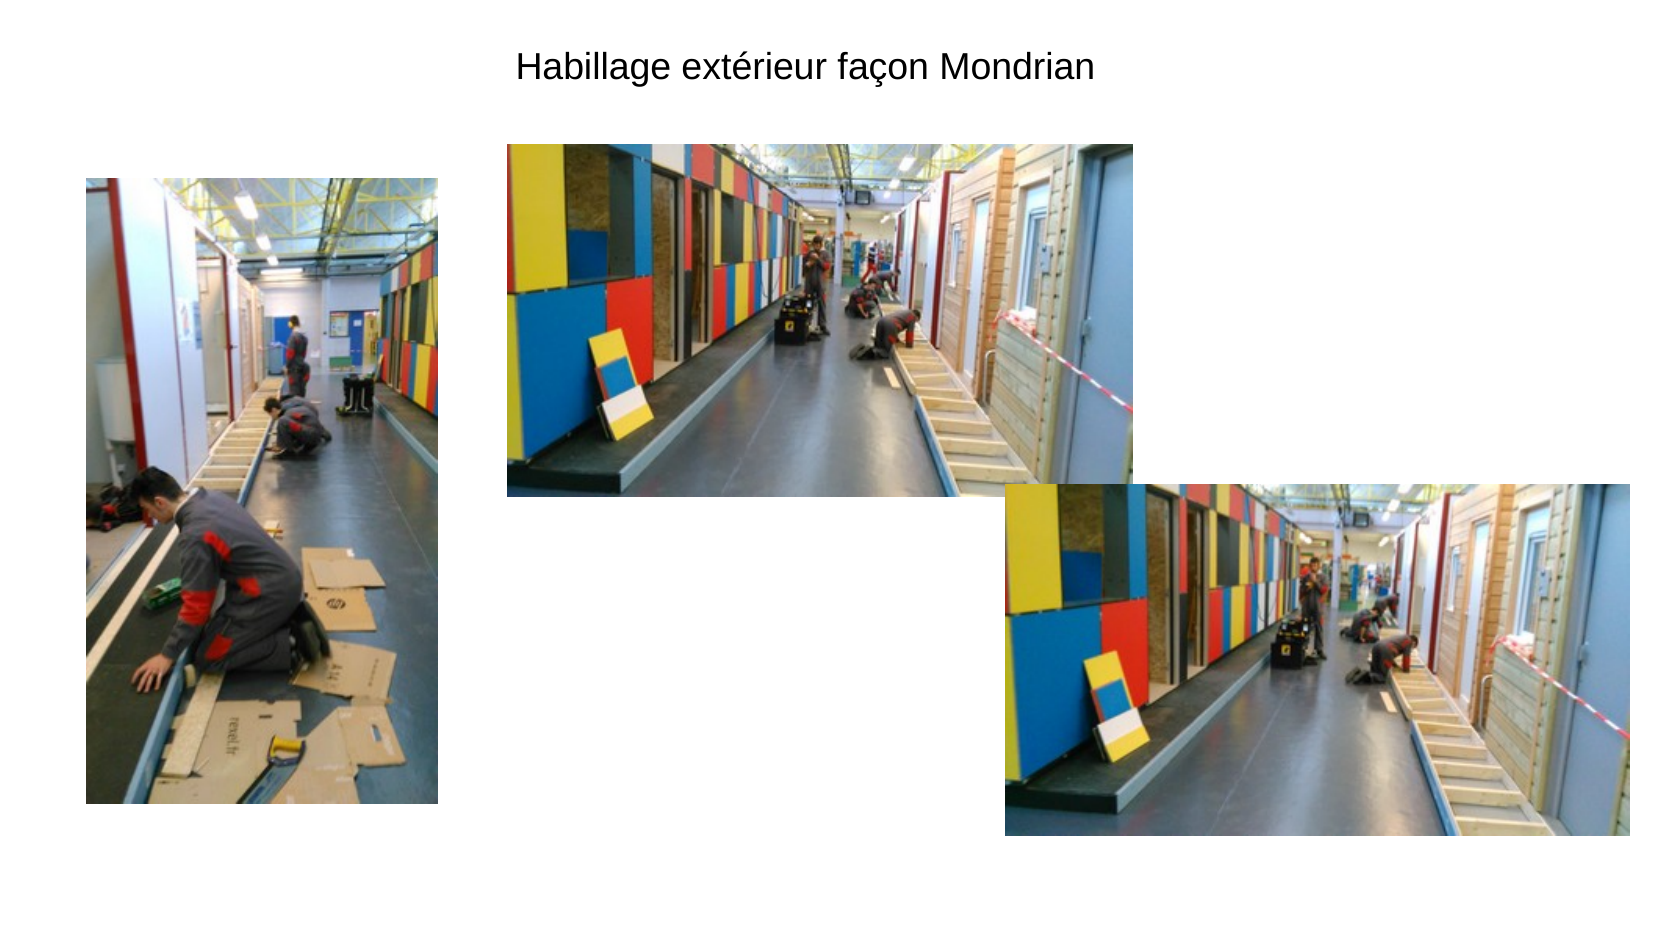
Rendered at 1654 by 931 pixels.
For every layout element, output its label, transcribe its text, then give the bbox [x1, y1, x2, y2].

picture [86, 178, 438, 804]
text_box Habillage extérieur façon Mondrian [500, 37, 1111, 95]
picture [507, 144, 1630, 836]
